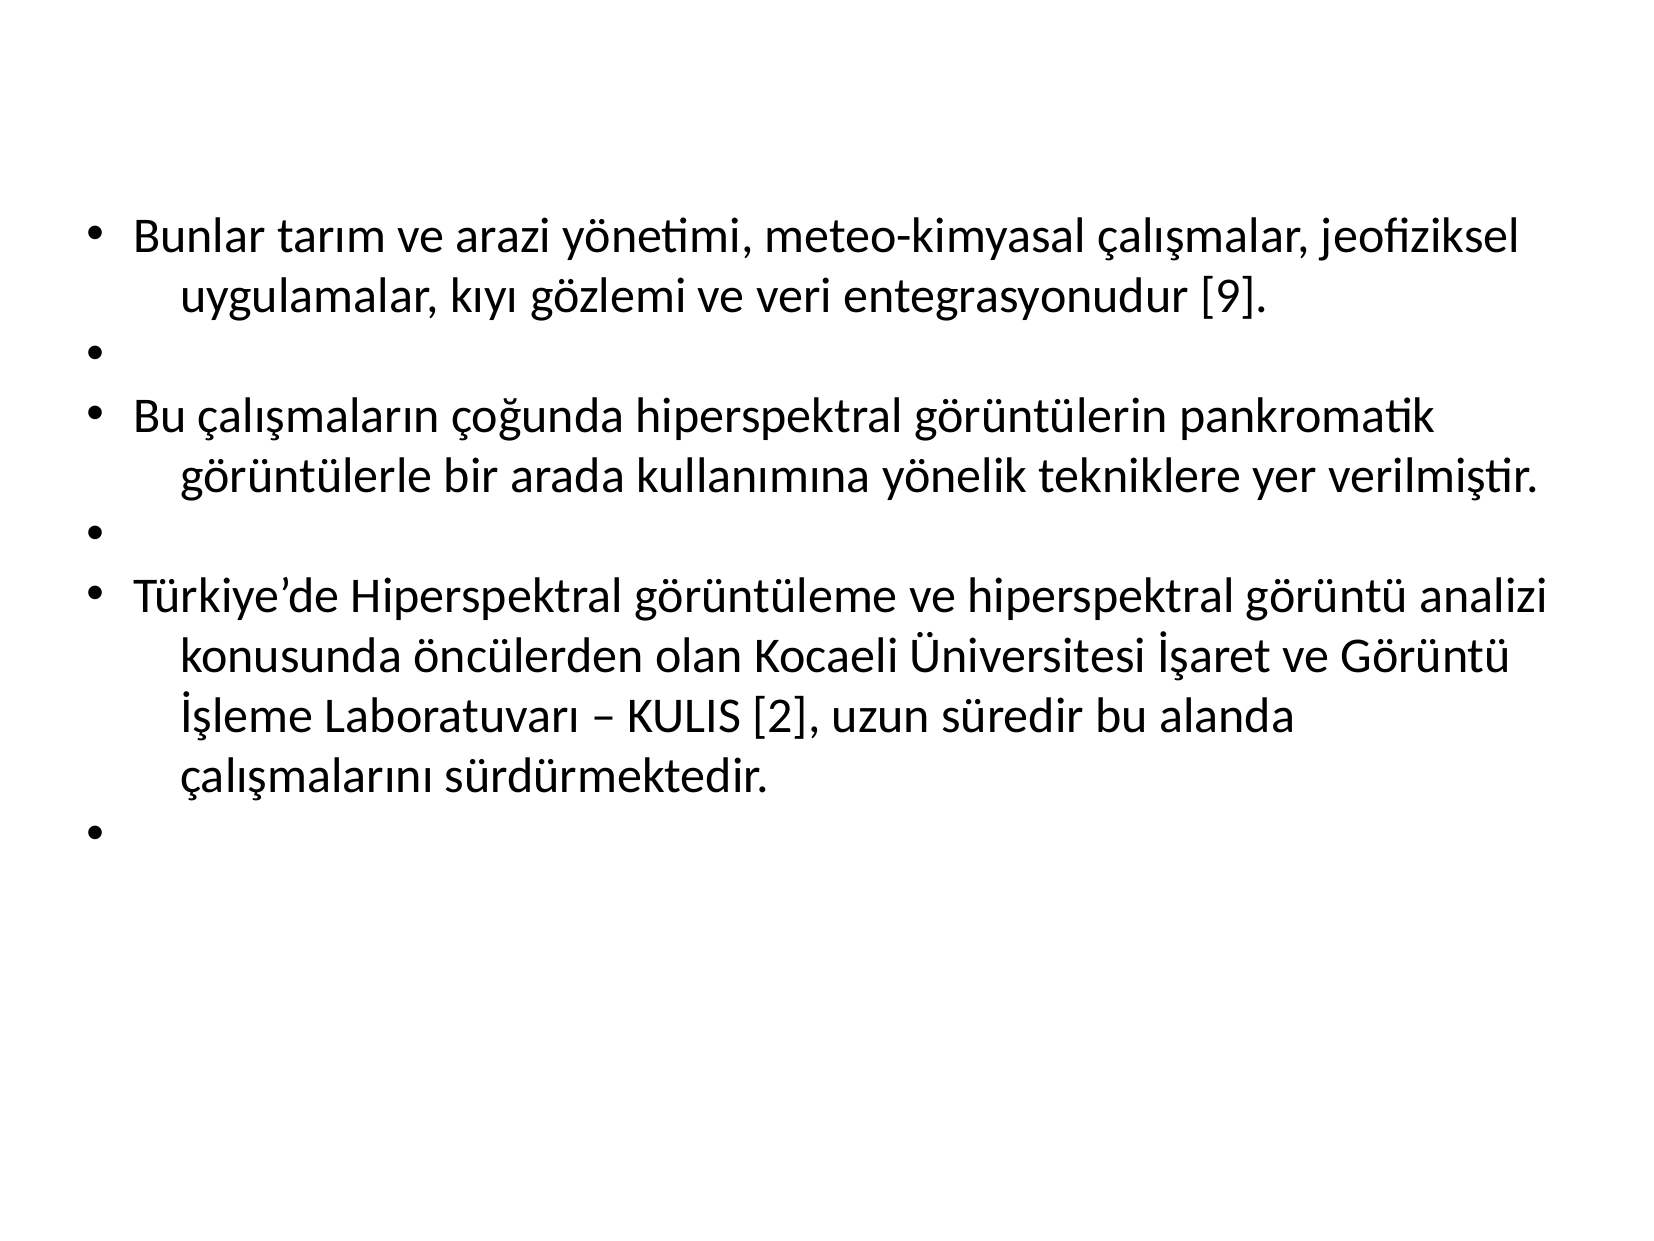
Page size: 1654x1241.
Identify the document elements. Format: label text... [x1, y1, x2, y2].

text_box Bunlar tarım ve arazi yönetimi, meteo-kimyasal çalışmalar, jeofiziksel uygulamalar, kıyı gözlemi ve veri entegrasyonudur [9]. Bu çalışmaların çoğunda hiperspektral görüntülerin pankromatik görüntülerle bir arada kullanımına yönelik tekniklere yer verilmiştir. Türkiye’de Hiperspektral görüntüleme ve hiperspektral görüntü analizi konusunda öncülerden olan Kocaeli Üniversitesi İşaret ve Görüntü İşleme Laboratuvarı – KULIS [2], uzun süredir bu alanda çalışmalarını sürdürmektedir. [71, 195, 1570, 915]
